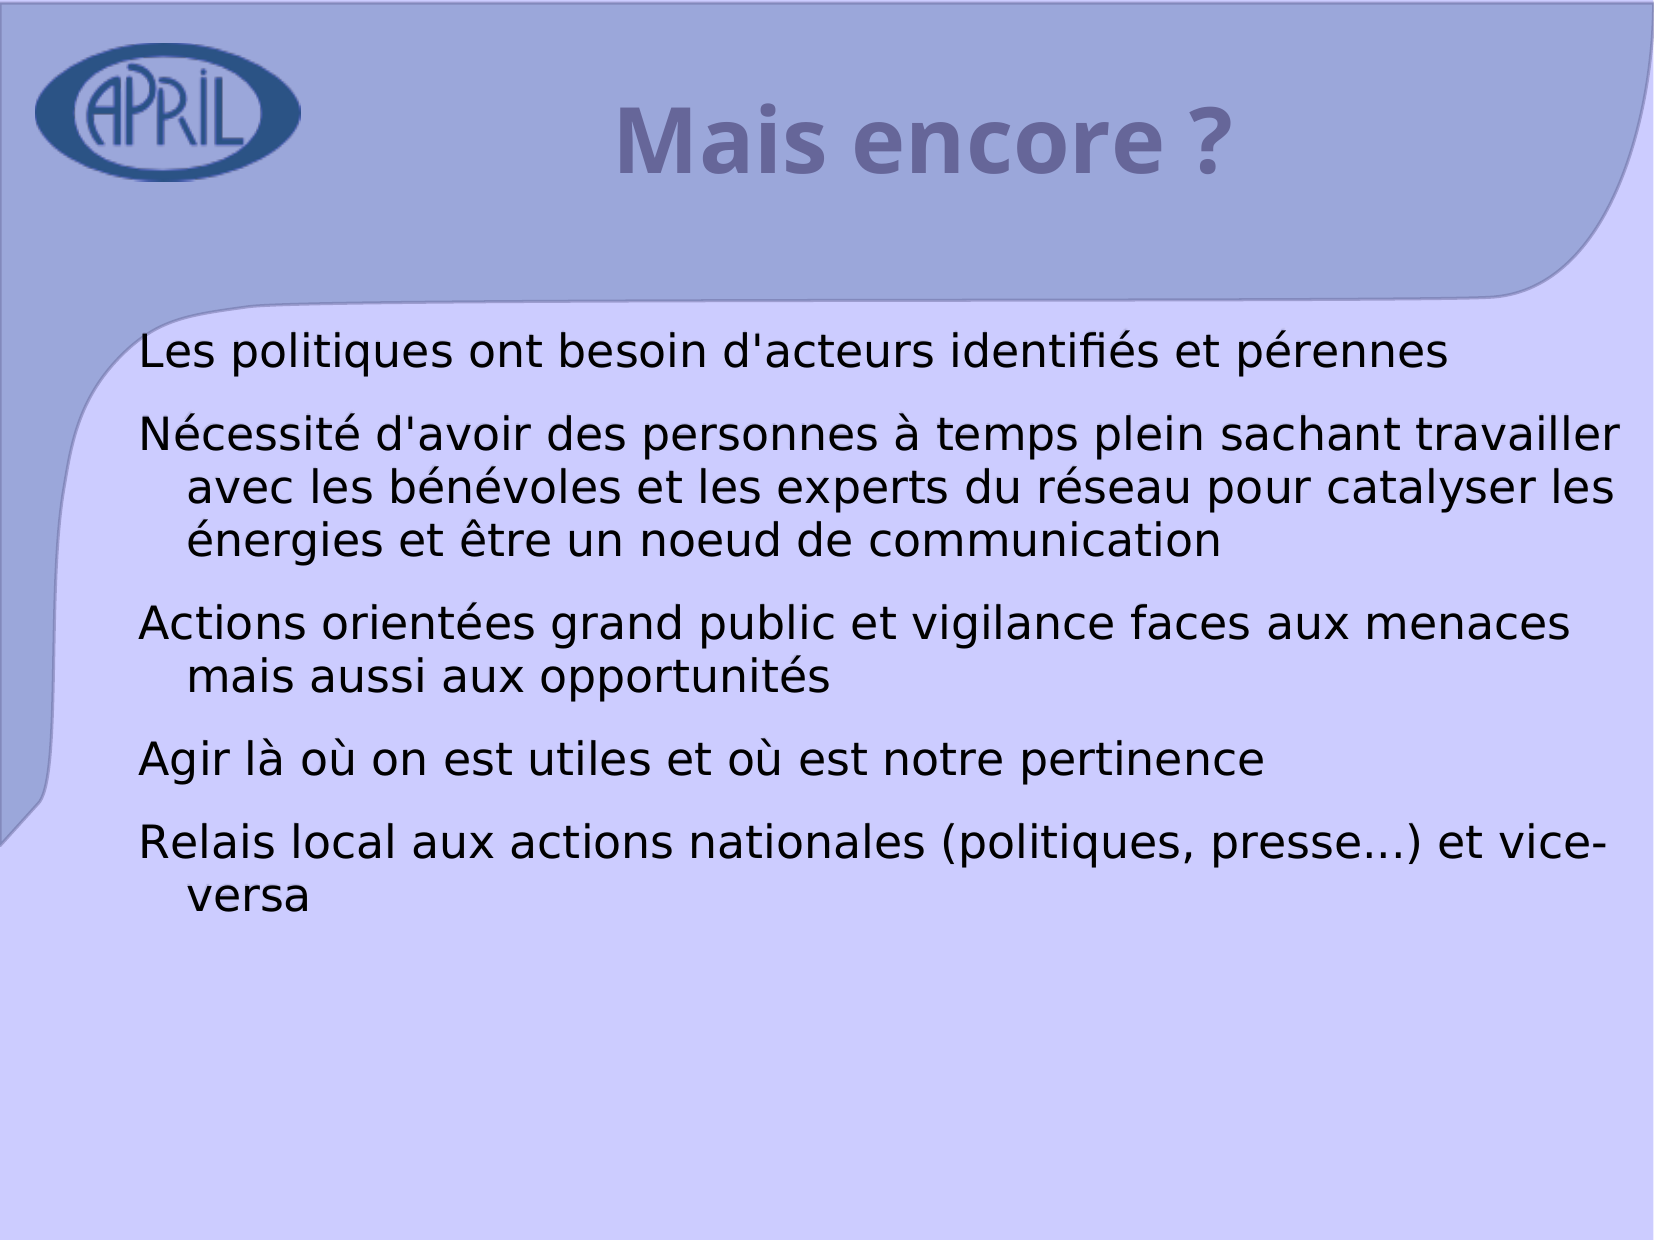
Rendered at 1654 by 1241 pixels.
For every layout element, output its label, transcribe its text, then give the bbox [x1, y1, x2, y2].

title Mais encore ? [313, 34, 1534, 242]
list Les politiques ont besoin d'acteurs identifiés et pérennes Nécessité d'avoir des personnes à temps plein sachant travailler avec les bénévoles et les experts du réseau pour catalyser les énergies et être un noeud de communication Actions orientées grand public et vigilance faces aux menaces mais aussi aux opportunités Agir là où on est utiles et où est notre pertinence Relais local aux actions nationales (politiques, presse...) et vice-versa [109, 324, 1623, 1192]
picture [35, 43, 301, 182]
